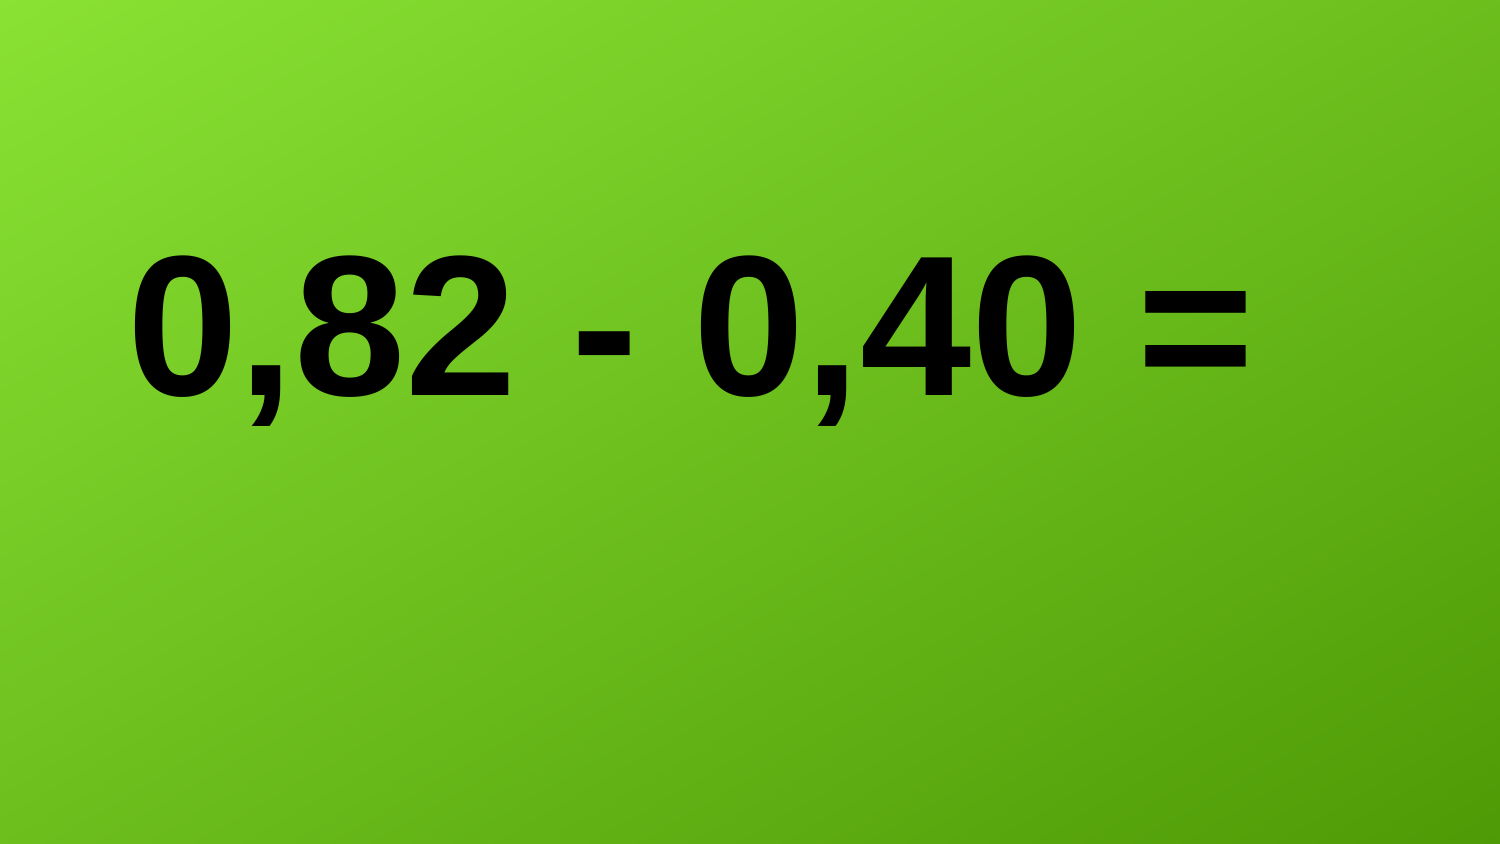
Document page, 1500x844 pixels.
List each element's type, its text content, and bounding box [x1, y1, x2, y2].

title 0,82 - 0,40 = [112, 259, 1388, 450]
